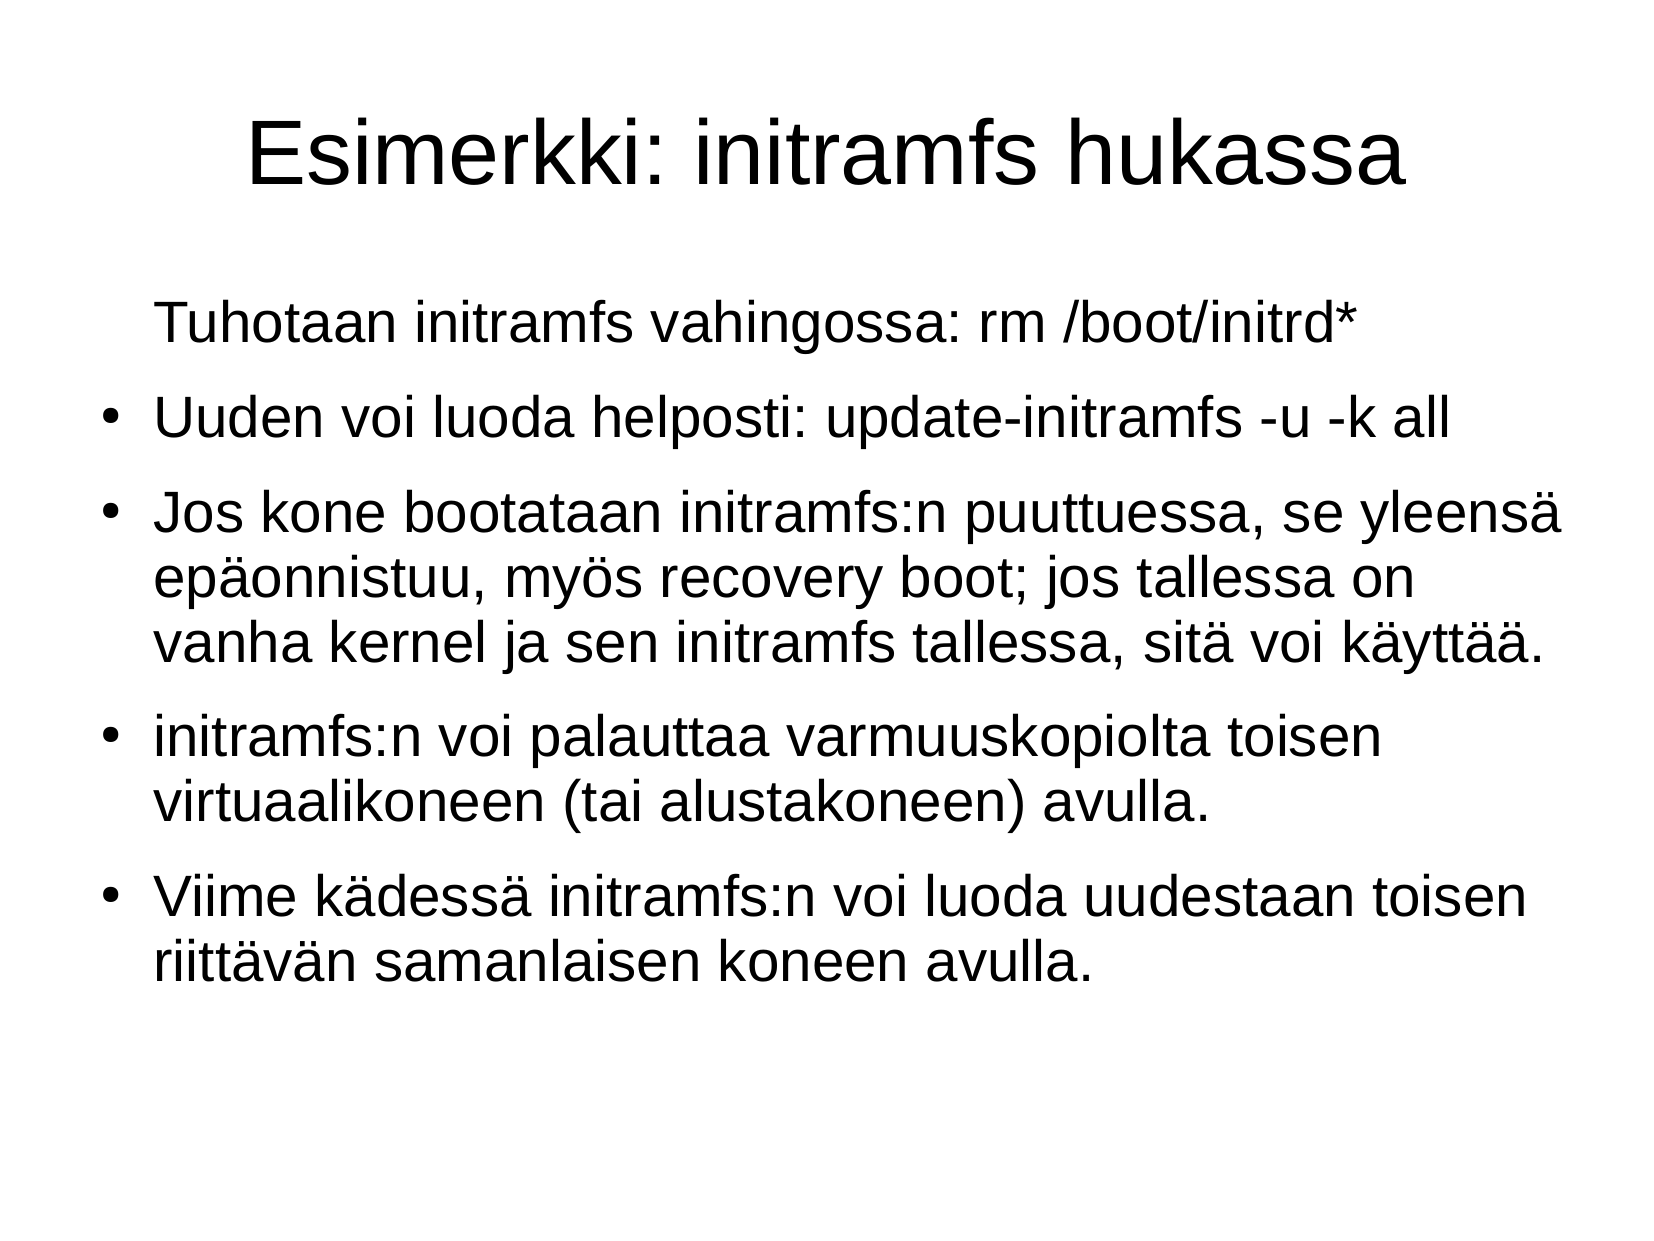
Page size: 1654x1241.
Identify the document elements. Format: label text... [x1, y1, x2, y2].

title Esimerkki: initramfs hukassa [82, 49, 1571, 257]
list Tuhotaan initramfs vahingossa: rm /boot/initrd* Uuden voi luoda helposti: update-initramfs -u -k all Jos kone bootataan initramfs:n puuttuessa, se yleensä epäonnistuu, myös recovery boot; jos tallessa on vanha kernel ja sen initramfs tallessa, sitä voi käyttää. initramfs:n voi palauttaa varmuuskopiolta toisen virtuaalikoneen (tai alustakoneen) avulla. Viime kädessä initramfs:n voi luoda uudestaan toisen riittävän samanlaisen koneen avulla. [82, 290, 1571, 1010]
